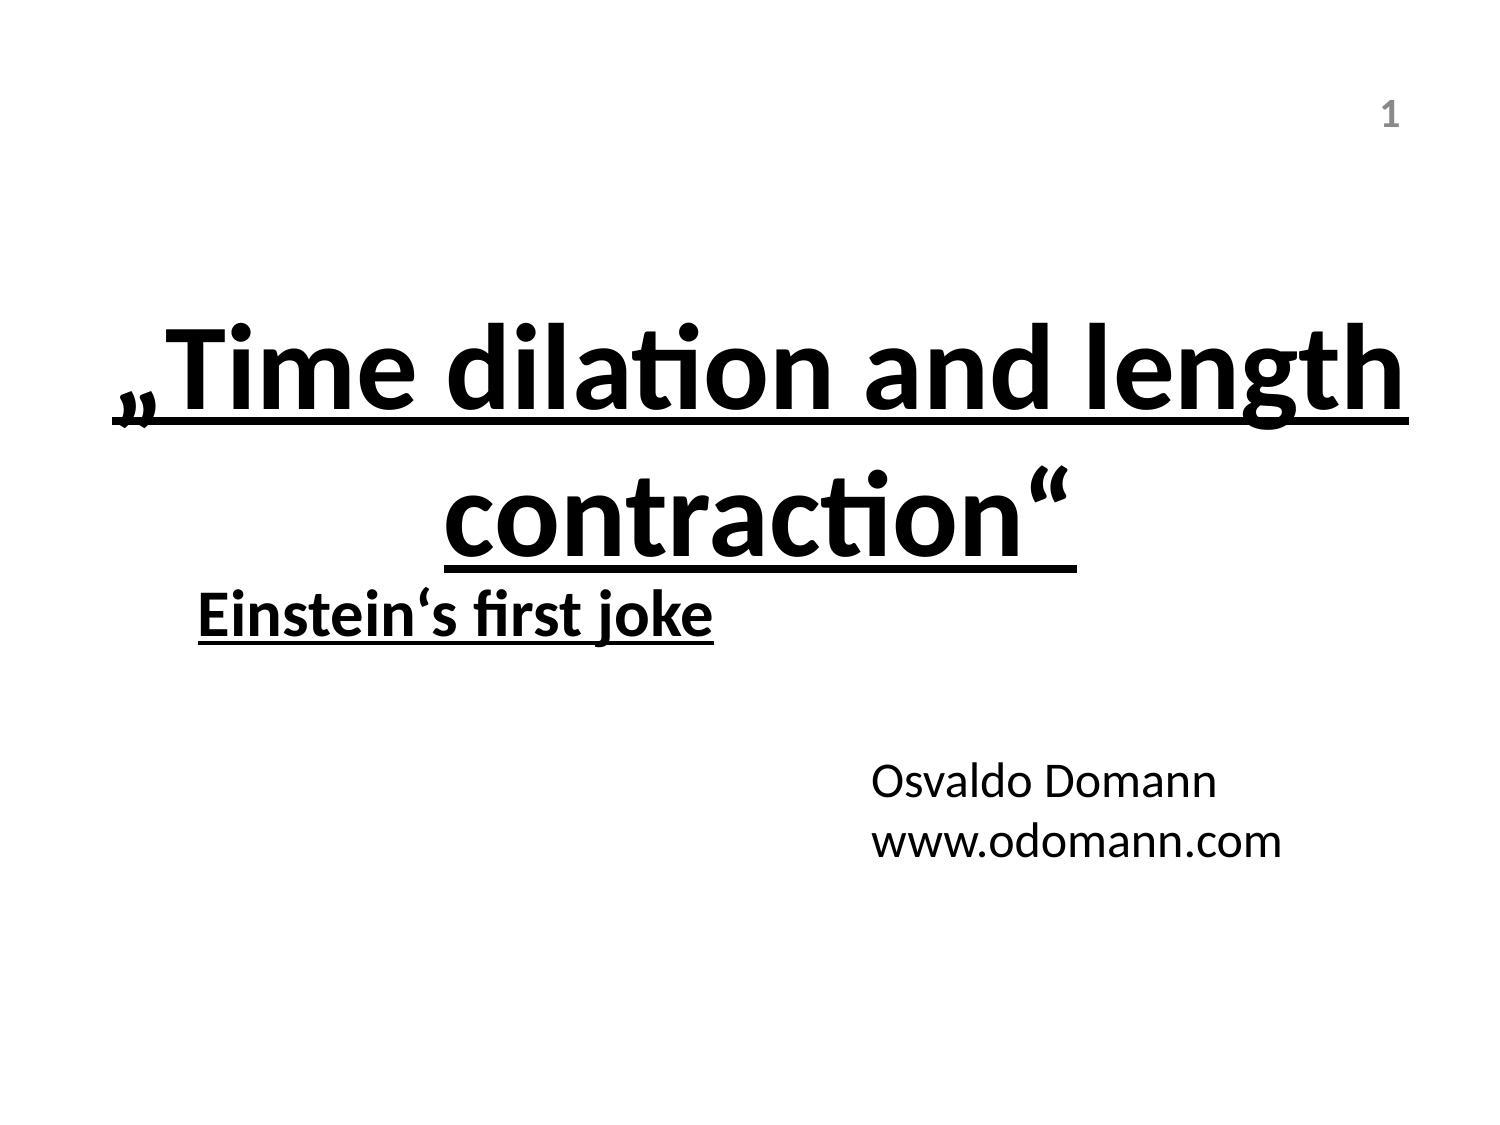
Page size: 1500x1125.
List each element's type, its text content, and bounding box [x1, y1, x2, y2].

text_box Osvaldo Domann www.odomann.com [856, 739, 1341, 876]
title „Time dilation and length contraction“ [94, 278, 1427, 480]
text_box [1364, 78, 1426, 139]
text_box Einstein‘s first joke [183, 562, 798, 659]
